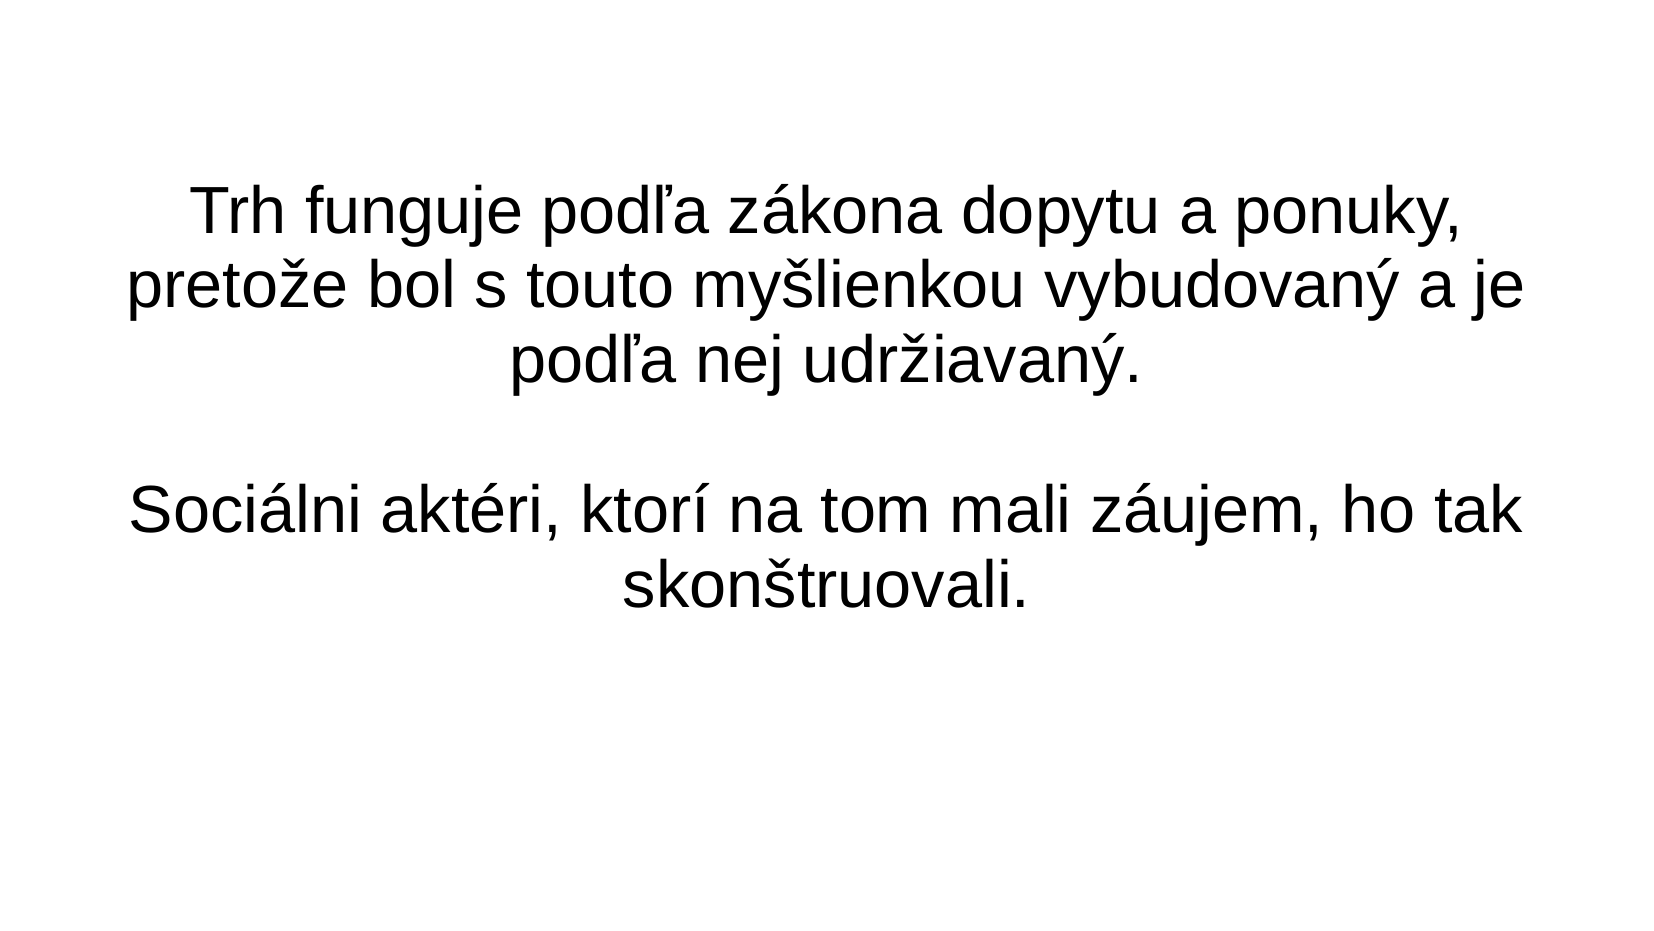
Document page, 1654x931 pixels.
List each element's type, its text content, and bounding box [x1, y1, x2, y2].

subtitle Trh funguje podľa zákona dopytu a ponuky, pretože bol s touto myšlienkou vybudovaný a je podľa nej udržiavaný. Sociálni aktéri, ktorí na tom mali záujem, ho tak skonštruovali. [82, 37, 1571, 757]
